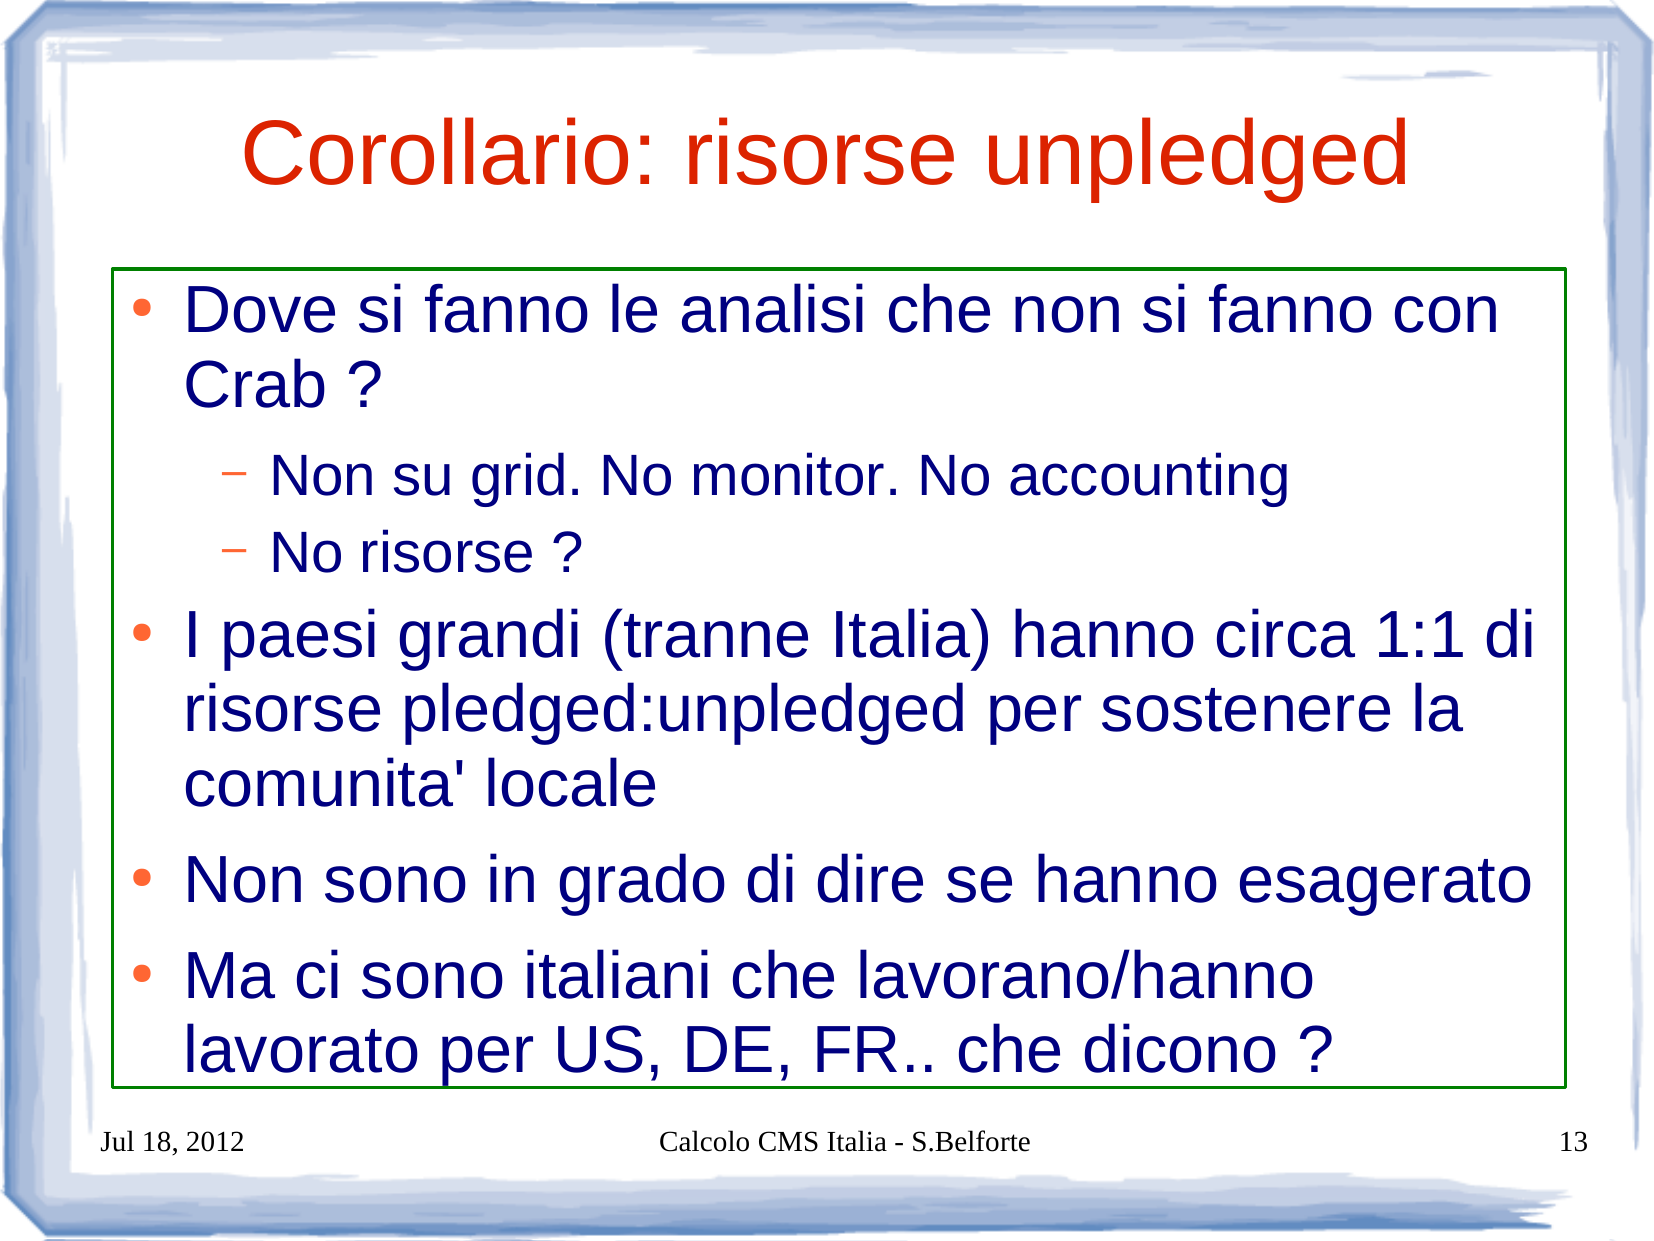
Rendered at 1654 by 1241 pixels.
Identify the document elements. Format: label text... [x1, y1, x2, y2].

title Corollario: risorse unpledged [82, 49, 1571, 257]
list Dove si fanno le analisi che non si fanno con Crab ? Non su grid. No monitor. No accounting No risorse ? I paesi grandi (tranne Italia) hanno circa 1:1 di risorse pledged:unpledged per sostenere la comunita' locale Non sono in grado di dire se hanno esagerato Ma ci sono italiani che lavorano/hanno lavorato per US, DE, FR.. che dicono ? [112, 268, 1566, 1088]
picture [0, 0, 1654, 1241]
